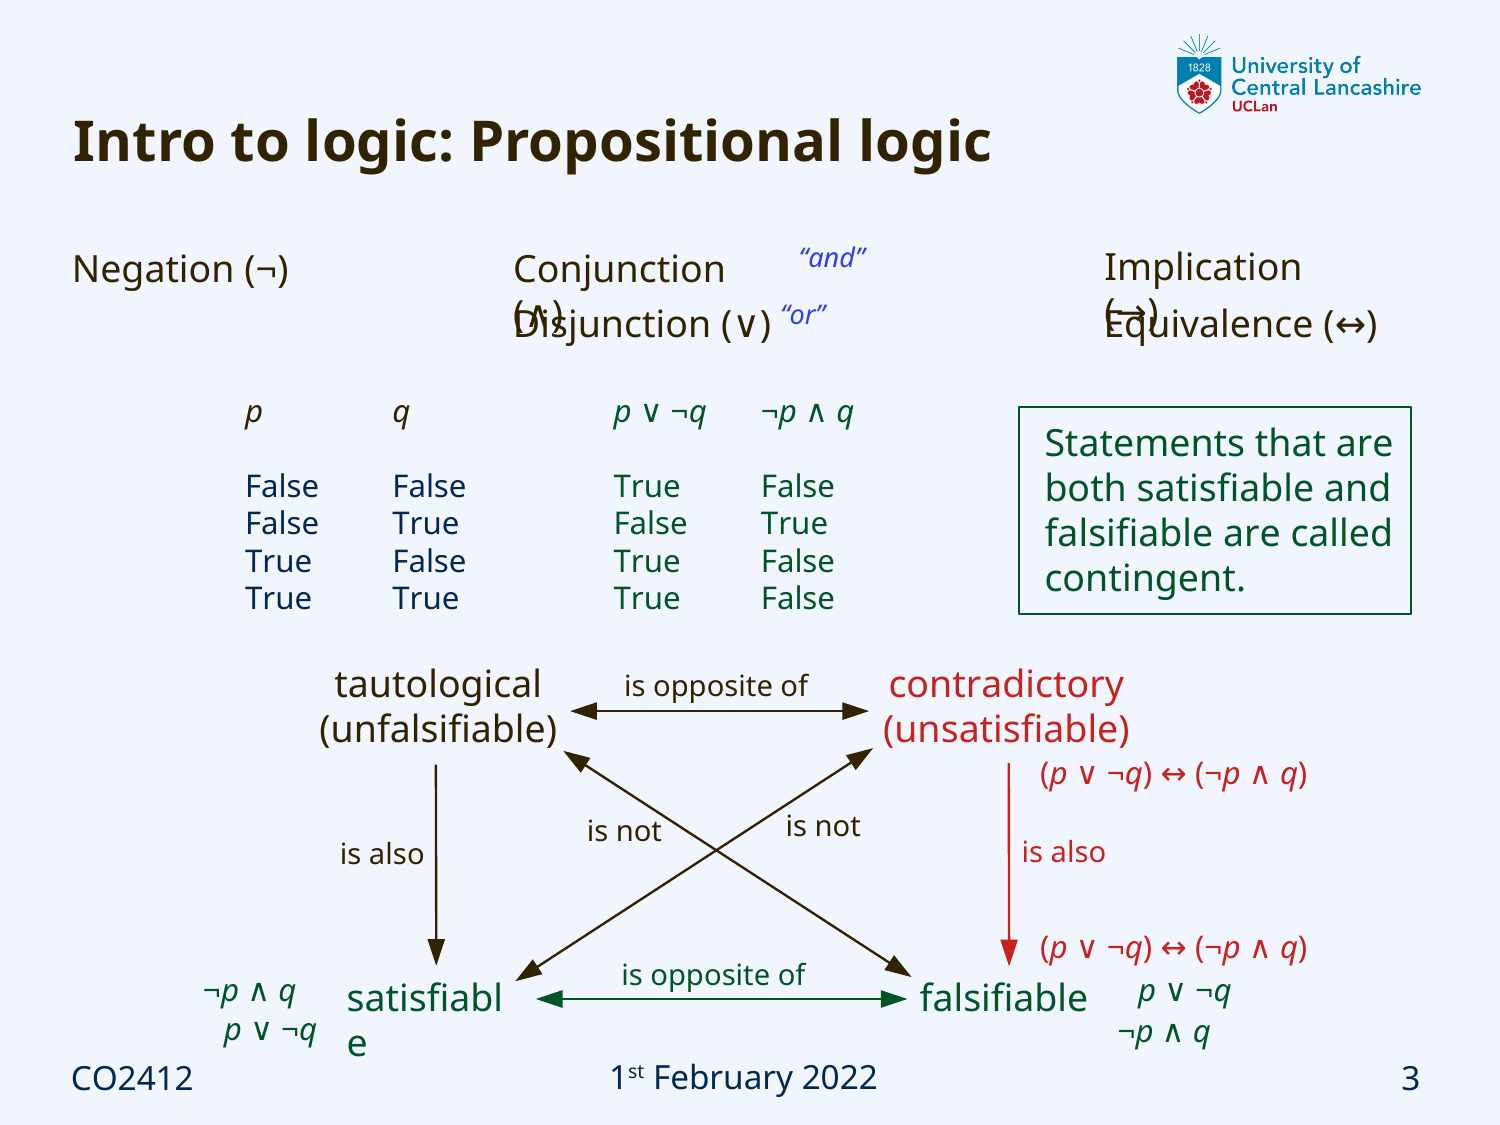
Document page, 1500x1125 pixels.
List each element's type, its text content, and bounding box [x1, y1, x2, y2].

text_box satisfiable [331, 966, 537, 1027]
text_box is opposite of [559, 660, 874, 710]
text_box p q p ∨ ¬q ¬p ∧ q False False True False False True False True True False True False True True True False [1020, 408, 1282, 613]
text_box is opposite of [556, 949, 871, 1000]
text_box Implication (→) [1089, 235, 1380, 296]
text_box “or” [738, 290, 868, 338]
text_box tautological (unfalsifiable) [273, 652, 604, 758]
text_box Equivalence (↔) [1088, 292, 1396, 353]
text_box (p ∨ ¬q) ↔ (¬p ∧ q) [1025, 920, 1335, 973]
text_box (p ∨ ¬q) ↔ (¬p ∧ q) [1025, 745, 1335, 799]
text_box is also [998, 826, 1130, 876]
text_box Conjunction (∧) [498, 237, 801, 292]
text_box p ∨ ¬q [209, 1002, 338, 1055]
text_box is not [553, 804, 695, 855]
text_box is not [752, 799, 894, 850]
title Intro to logic: Propositional logic [58, 93, 1475, 186]
text_box p q p ∨ ¬q ¬p ∧ q False False True False False True False True True False True False True True True False [230, 383, 1282, 624]
text_box ¬p ∧ q [188, 962, 317, 1015]
text_box ¬p ∧ q [1102, 1003, 1231, 1056]
text_box Statements that are both satisfiable and falsifiable are called contingent. [1029, 411, 1410, 606]
picture [1177, 34, 1421, 93]
text_box “and” [767, 232, 897, 281]
text_box contradictory (unsatisfiable) [841, 652, 1172, 758]
text_box Disjunction (∨) [498, 292, 800, 353]
text_box falsifiable [904, 966, 1110, 1027]
text_box Negation (¬) [57, 237, 310, 298]
text_box is also [316, 827, 448, 878]
text_box p ∨ ¬q [1123, 973, 1252, 1015]
